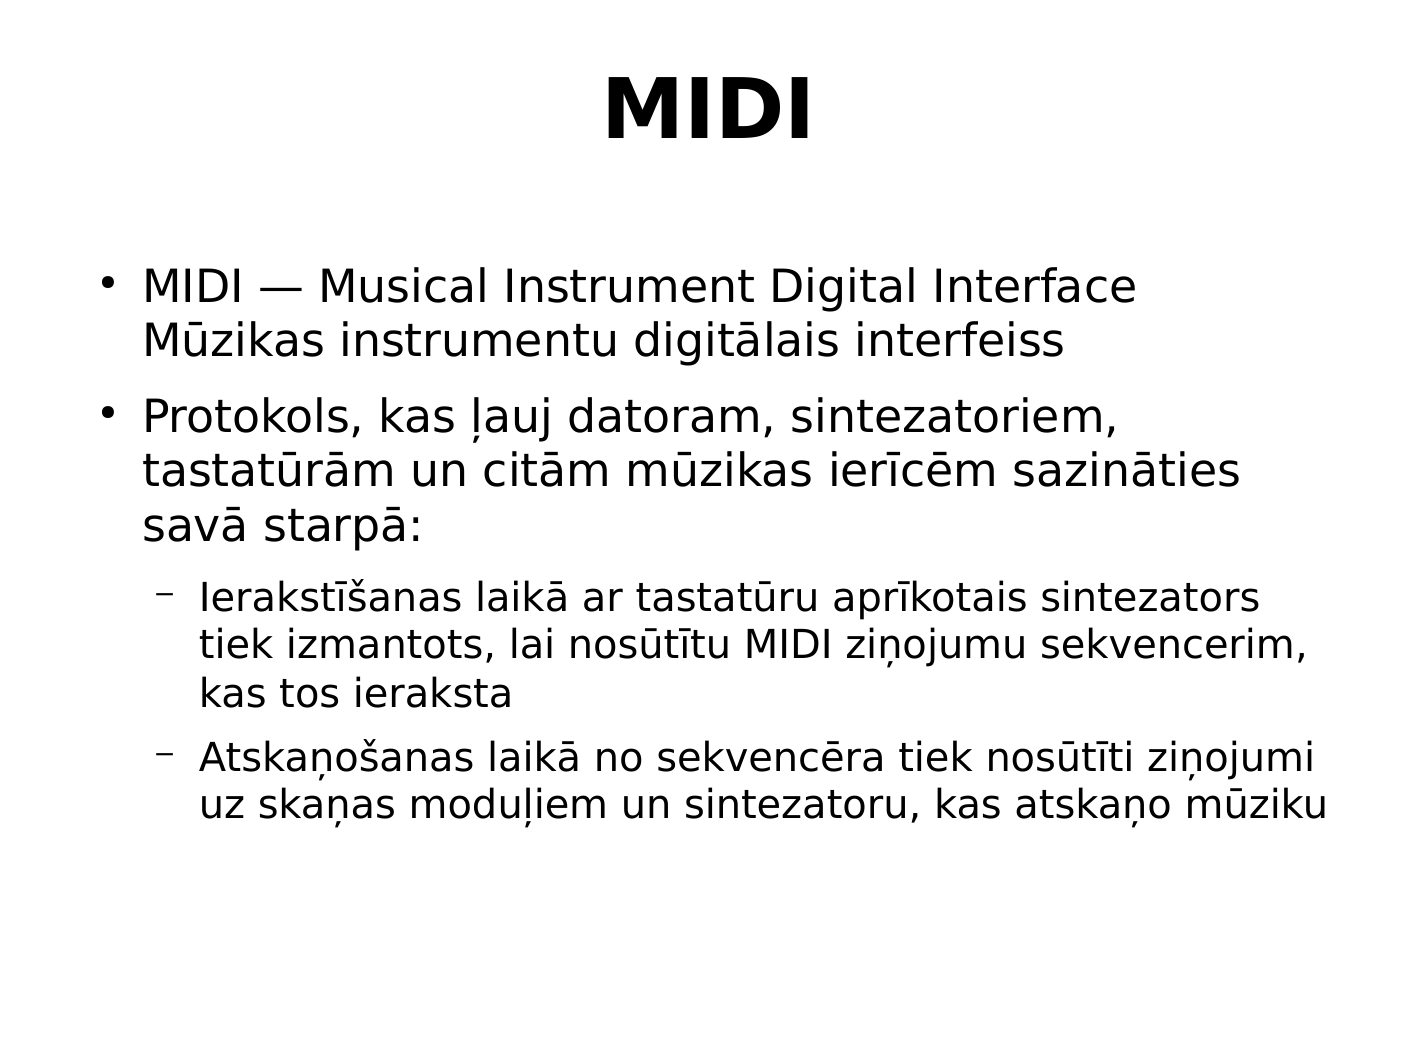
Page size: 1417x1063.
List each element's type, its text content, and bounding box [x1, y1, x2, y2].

title MIDI [70, 42, 1346, 168]
list MIDI — Musical Instrument Digital Interface Mūzikas instrumentu digitālais interfeiss Protokols, kas ļauj datoram, sintezatoriem, tastatūrām un citām mūzikas ierīcēm sazināties savā starpā: Ierakstīšanas laikā ar tastatūru aprīkotais sintezators tiek izmantots, lai nosūtītu MIDI ziņojumu sekvencerim, kas tos ieraksta Atskaņošanas laikā no sekvencēra tiek nosūtīti ziņojumi uz skaņas moduļiem un sintezatoru, kas atskaņo mūziku [70, 248, 1346, 865]
